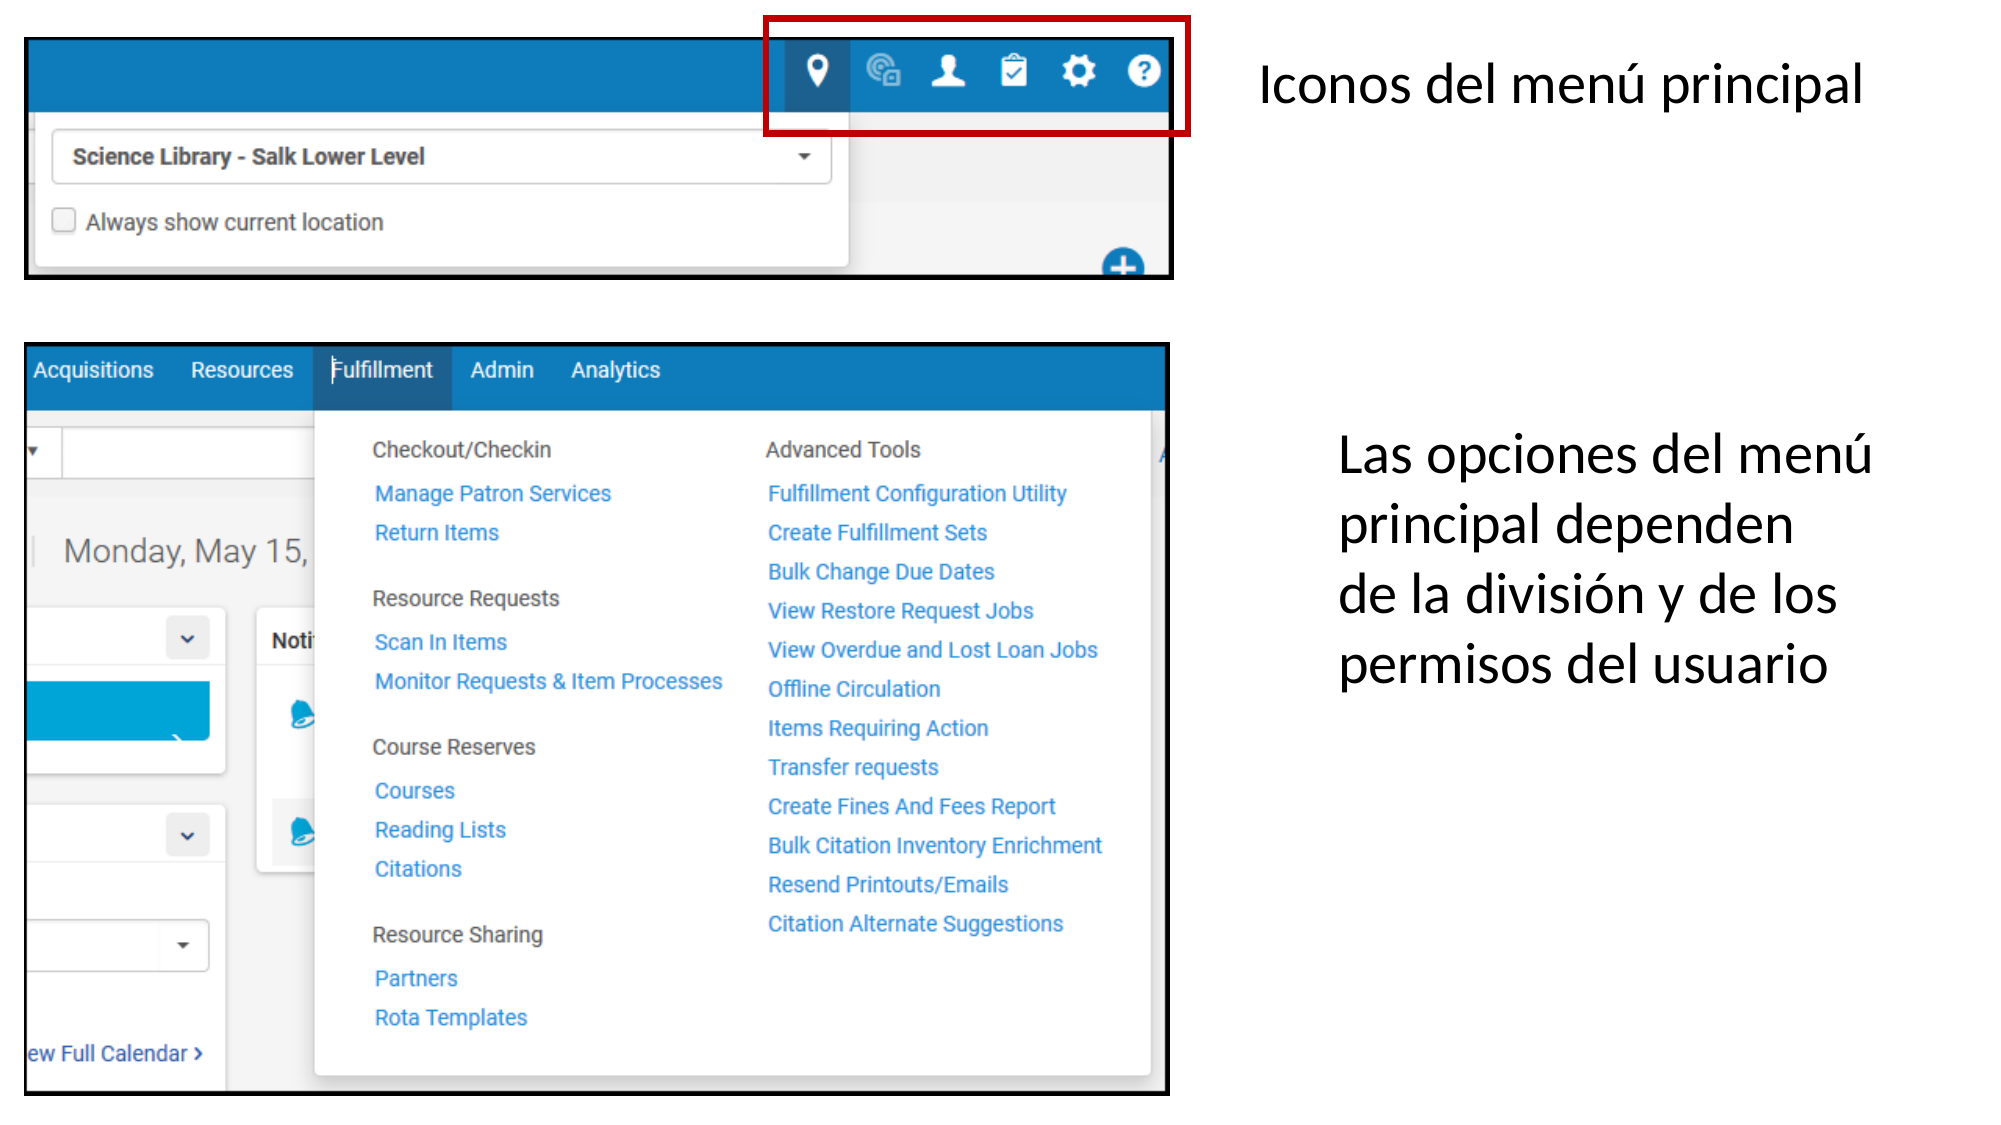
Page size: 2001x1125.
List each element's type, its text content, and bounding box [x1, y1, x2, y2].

text_box Iconos del menú principal [1243, 37, 1959, 124]
text_box Las opciones del menú principal dependen de la división y de los permisos del usuario [1173, 408, 1987, 703]
picture [24, 37, 1174, 280]
picture [769, 37, 1174, 130]
picture [24, 342, 1170, 1096]
